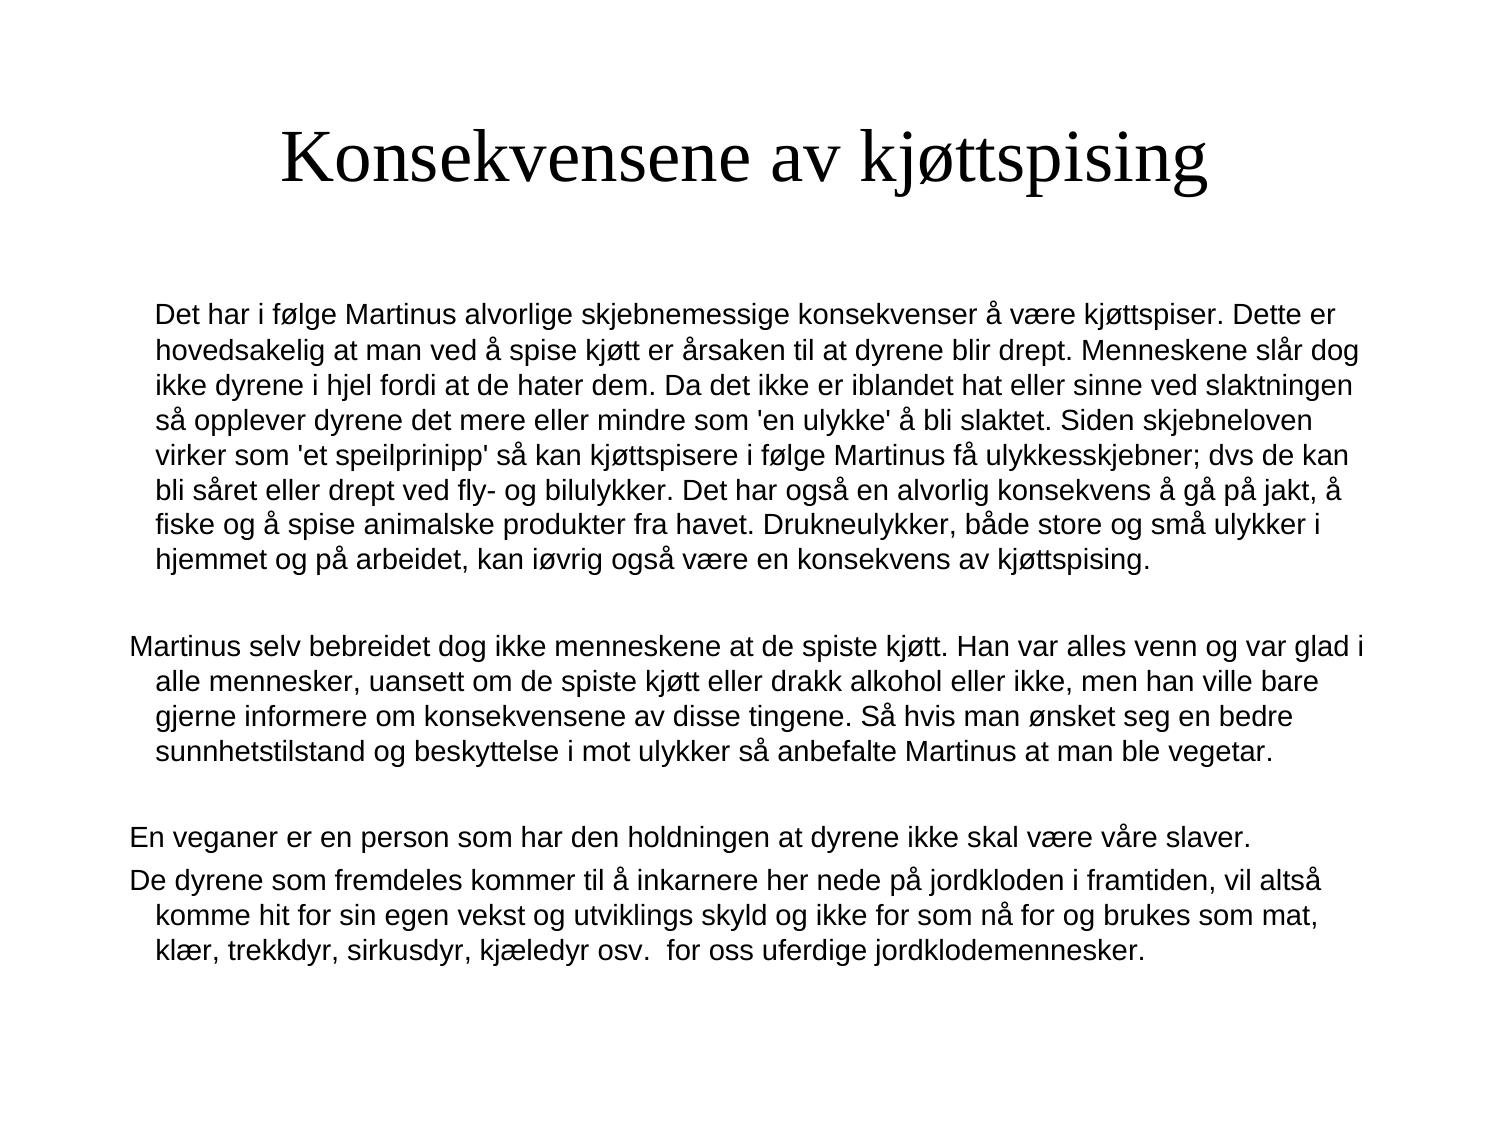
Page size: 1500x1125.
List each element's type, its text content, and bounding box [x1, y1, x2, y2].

title Konsekvensene av kjøttspising [108, 59, 1382, 245]
list Det har i følge Martinus alvorlige skjebnemessige konsekvenser å være kjøttspiser. Dette er hovedsakelig at man ved å spise kjøtt er årsaken til at dyrene blir drept. Menneskene slår dog ikke dyrene i hjel fordi at de hater dem. Da det ikke er iblandet hat eller sinne ved slaktningen så opplever dyrene det mere eller mindre som 'en ulykke' å bli slaktet. Siden skjebneloven virker som 'et speilprinipp' så kan kjøttspisere i følge Martinus få ulykkesskjebner; dvs de kan bli såret eller drept ved fly- og bilulykker. Det har også en alvorlig konsekvens å gå på jakt, å fiske og å spise animalske produkter fra havet. Drukneulykker, både store og små ulykker i hjemmet og på arbeidet, kan iøvrig også være en konsekvens av kjøttspising. Martinus selv bebreidet dog ikke menneskene at de spiste kjøtt. Han var alles venn og var glad i alle mennesker, uansett om de spiste kjøtt eller drakk alkohol eller ikke, men han ville bare gjerne informere om konsekvensene av disse tingene. Så hvis man ønsket seg en bedre sunnhetstilstand og beskyttelse i mot ulykker så anbefalte Martinus at man ble vegetar. En veganer er en person som har den holdningen at dyrene ikke skal være våre slaver. De dyrene som fremdeles kommer til å inkarnere her nede på jordkloden i framtiden, vil altså komme hit for sin egen vekst og utviklings skyld og ikke for som nå for og brukes som mat, klær, trekkdyr, sirkusdyr, kjæledyr osv. for oss uferdige jordklodemennesker. [112, 283, 1386, 998]
